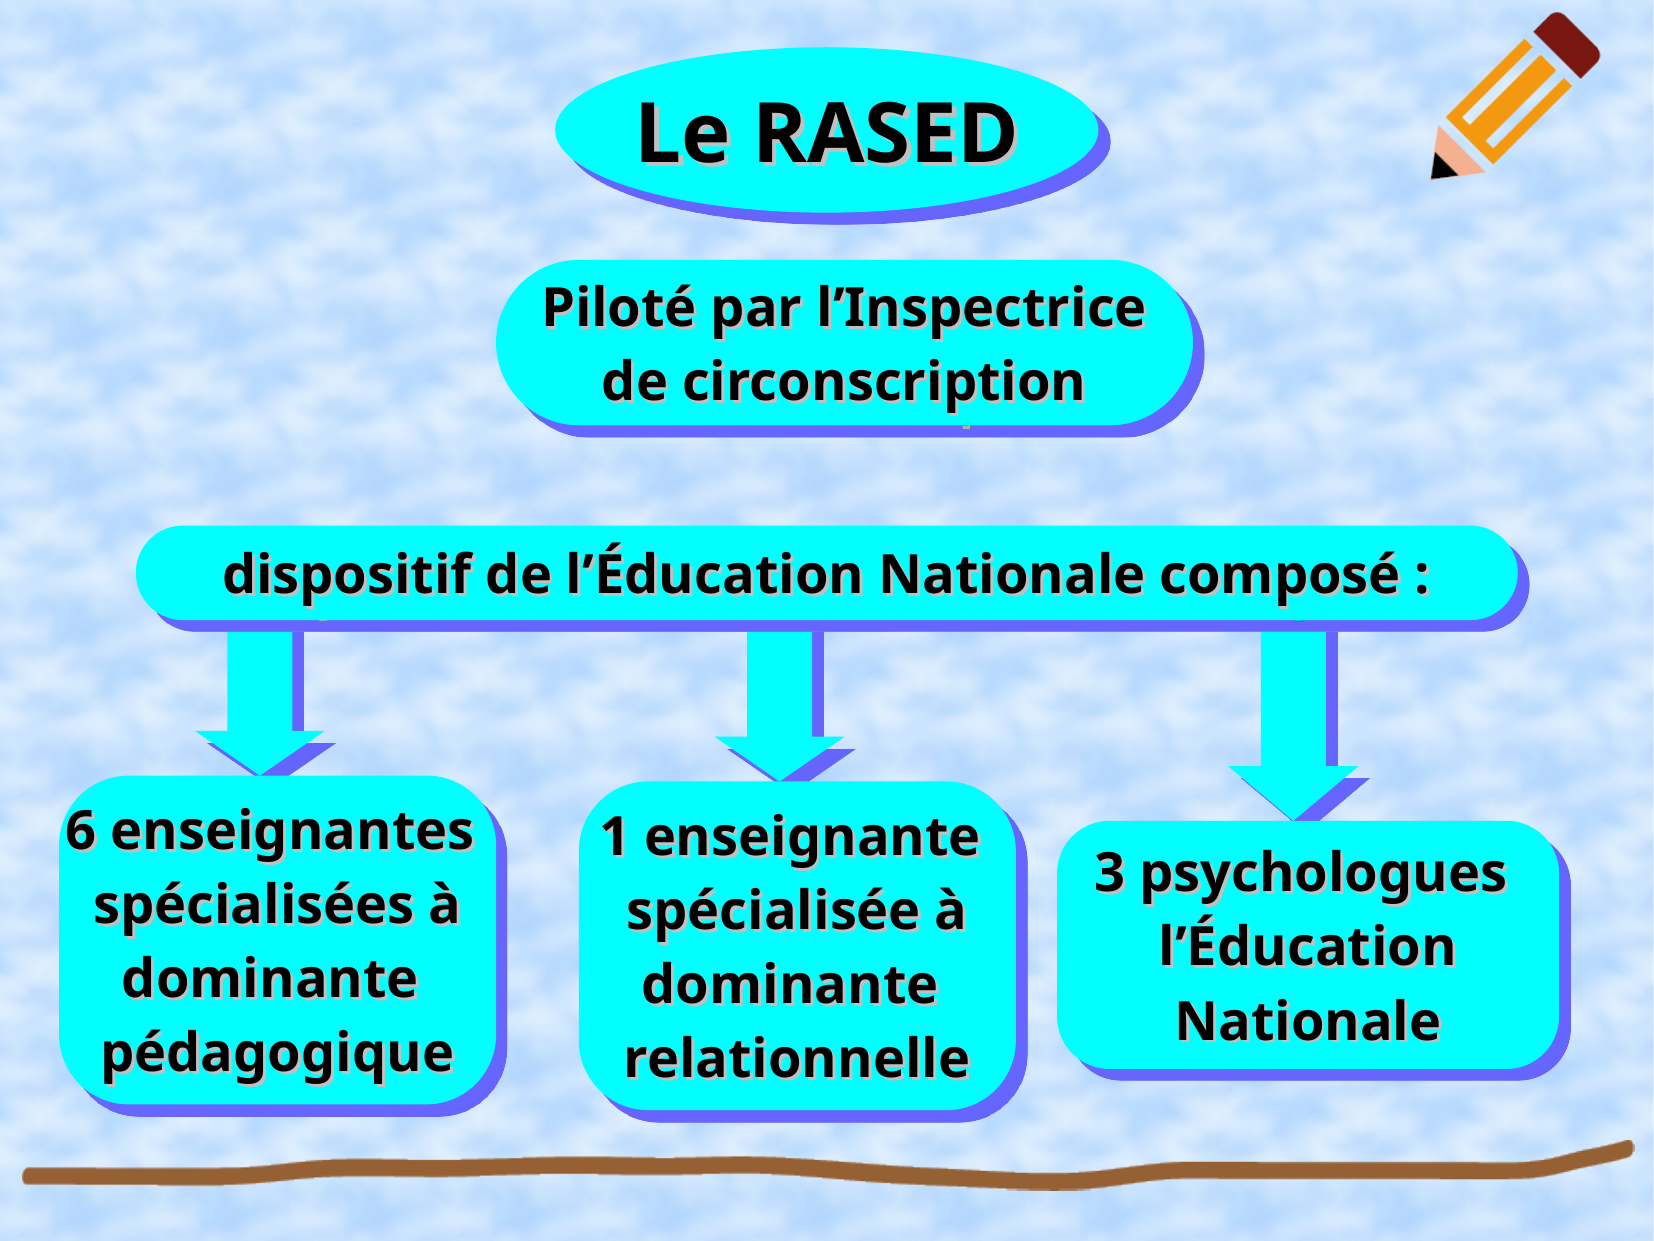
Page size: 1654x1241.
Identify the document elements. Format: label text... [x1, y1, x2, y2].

text_box Le RASED [555, 47, 1099, 213]
text_box [1228, 621, 1359, 820]
text_box [194, 621, 325, 775]
picture [0, 0, 1654, 1241]
text_box 6 enseignantes spécialisées à dominante pédagogique [59, 775, 497, 1105]
text_box 3 psychologues l’Éducation Nationale [1057, 820, 1560, 1069]
text_box dispositif de l’Éducation Nationale composé : [135, 525, 1518, 621]
text_box 1 enseignante spécialisée à dominante relationnelle [578, 781, 1016, 1111]
text_box [714, 621, 845, 781]
text_box Piloté par l’Inspectrice de circonscription [496, 259, 1193, 426]
